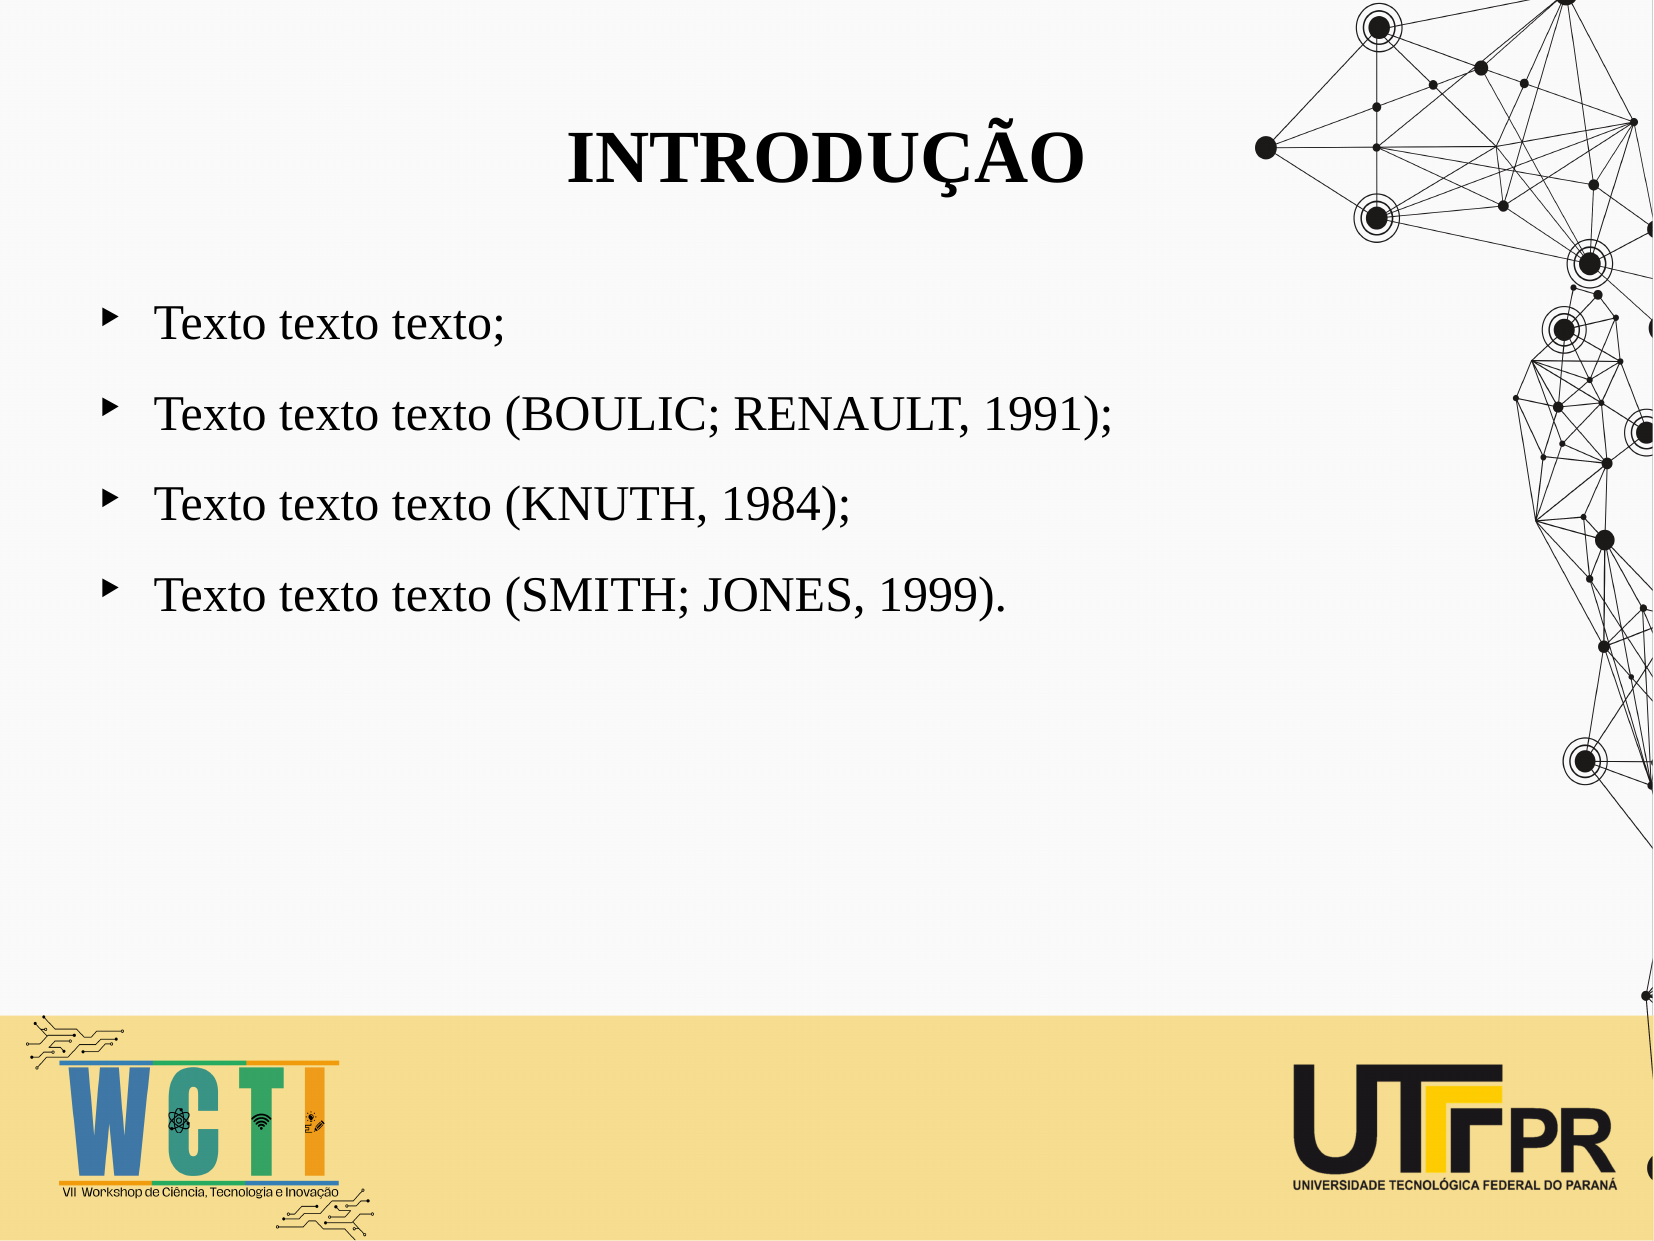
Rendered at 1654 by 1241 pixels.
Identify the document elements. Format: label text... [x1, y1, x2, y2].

picture [0, 0, 1654, 1241]
text_box INTRODUÇÃO [82, 49, 1571, 257]
text_box Texto texto texto; Texto texto texto (BOULIC; RENAULT, 1991); Texto texto texto (KNUTH, 1984); Texto texto texto (SMITH; JONES, 1999). [82, 290, 1571, 1010]
